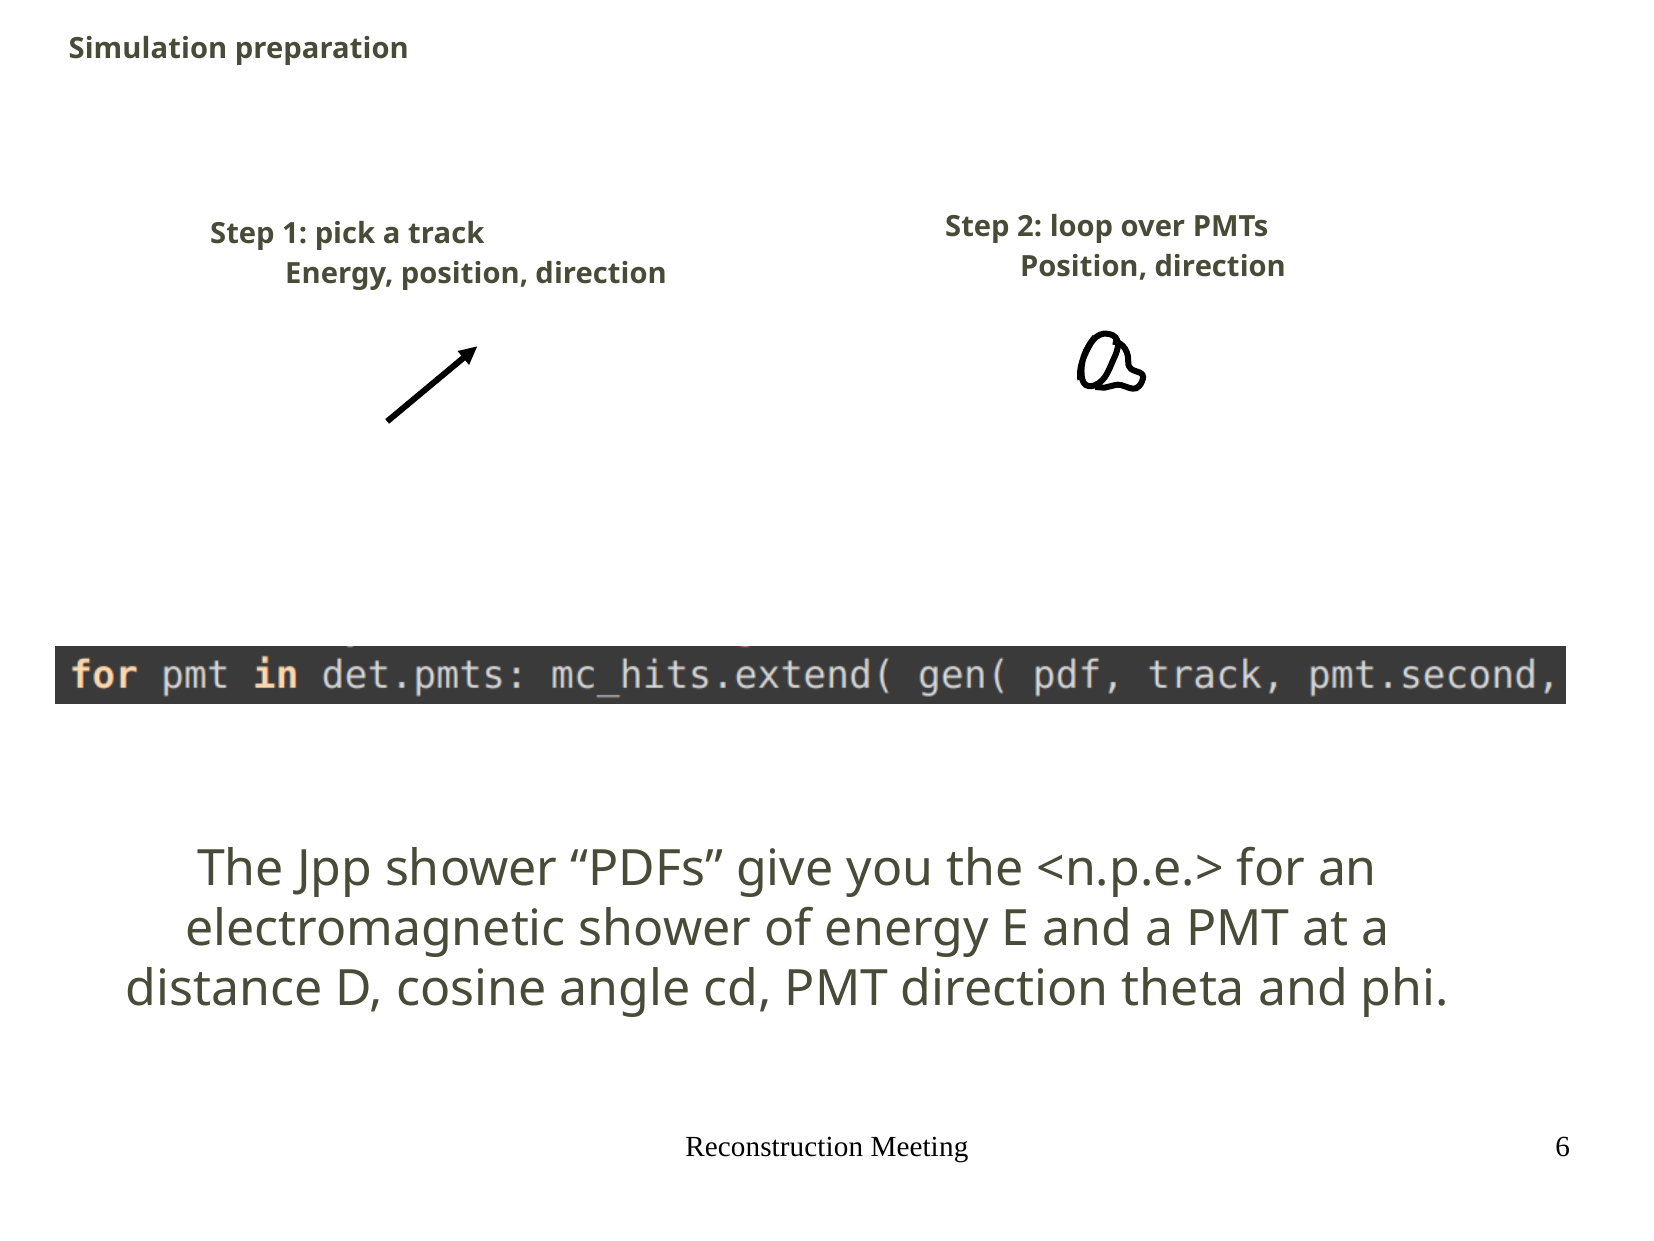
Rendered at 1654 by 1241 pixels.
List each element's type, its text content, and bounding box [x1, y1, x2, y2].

text_box Simulation preparation [54, 22, 743, 73]
text_box The Jpp shower “PDFs” give you the <n.p.e.> for an electromagnetic shower of energy E and a PMT at a distance D, cosine angle cd, PMT direction theta and phi. [104, 827, 1470, 1023]
picture [55, 646, 1566, 704]
text_box Step 1: pick a track Energy, position, direction [195, 205, 706, 361]
text_box Step 2: loop over PMTs Position, direction [930, 198, 1411, 318]
